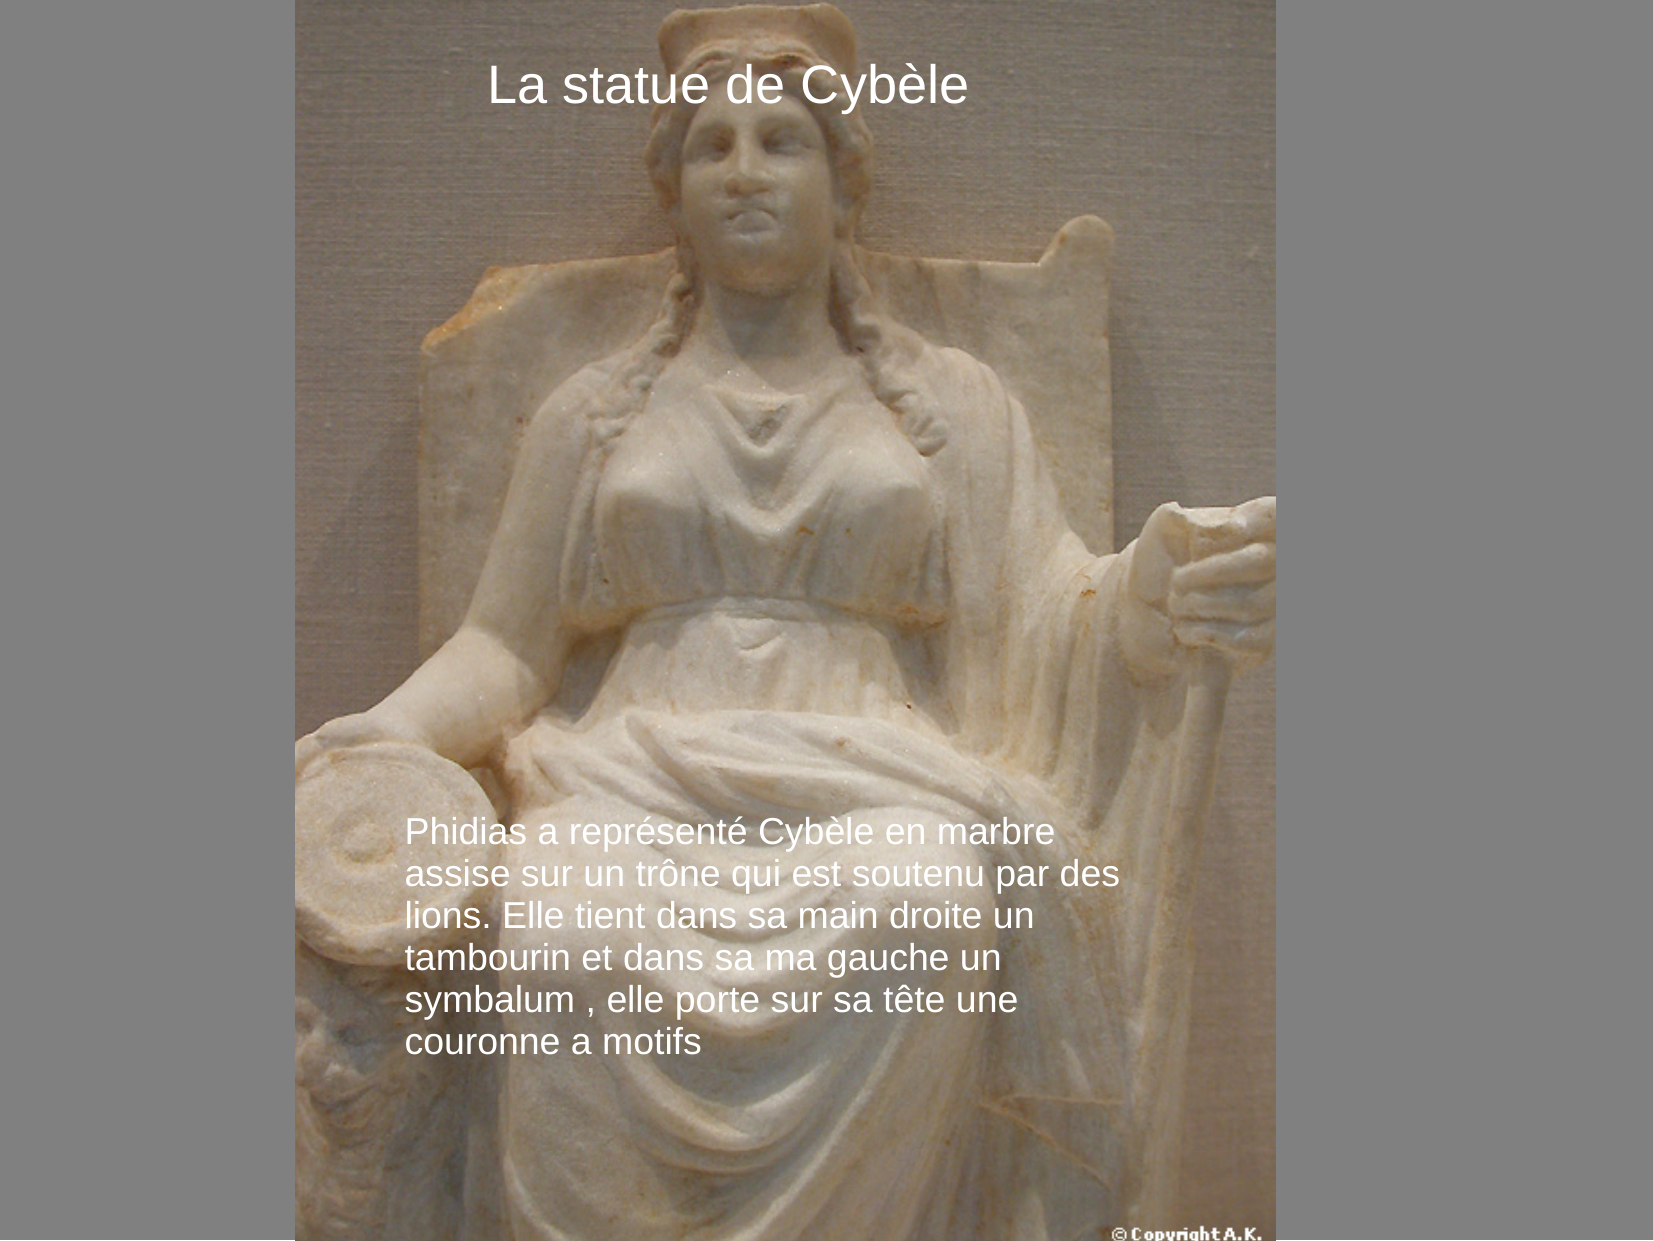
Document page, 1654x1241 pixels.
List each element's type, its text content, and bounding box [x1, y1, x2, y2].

text_box La statue de Cybèle [472, 47, 1217, 123]
text_box Phidias a représenté Cybèle en marbre assise sur un trône qui est soutenu par des lions. Elle tient dans sa main droite un tambourin et dans sa ma gauche un symbalum , elle porte sur sa tête une couronne a motifs [389, 803, 1158, 1071]
picture [295, 0, 1276, 1241]
